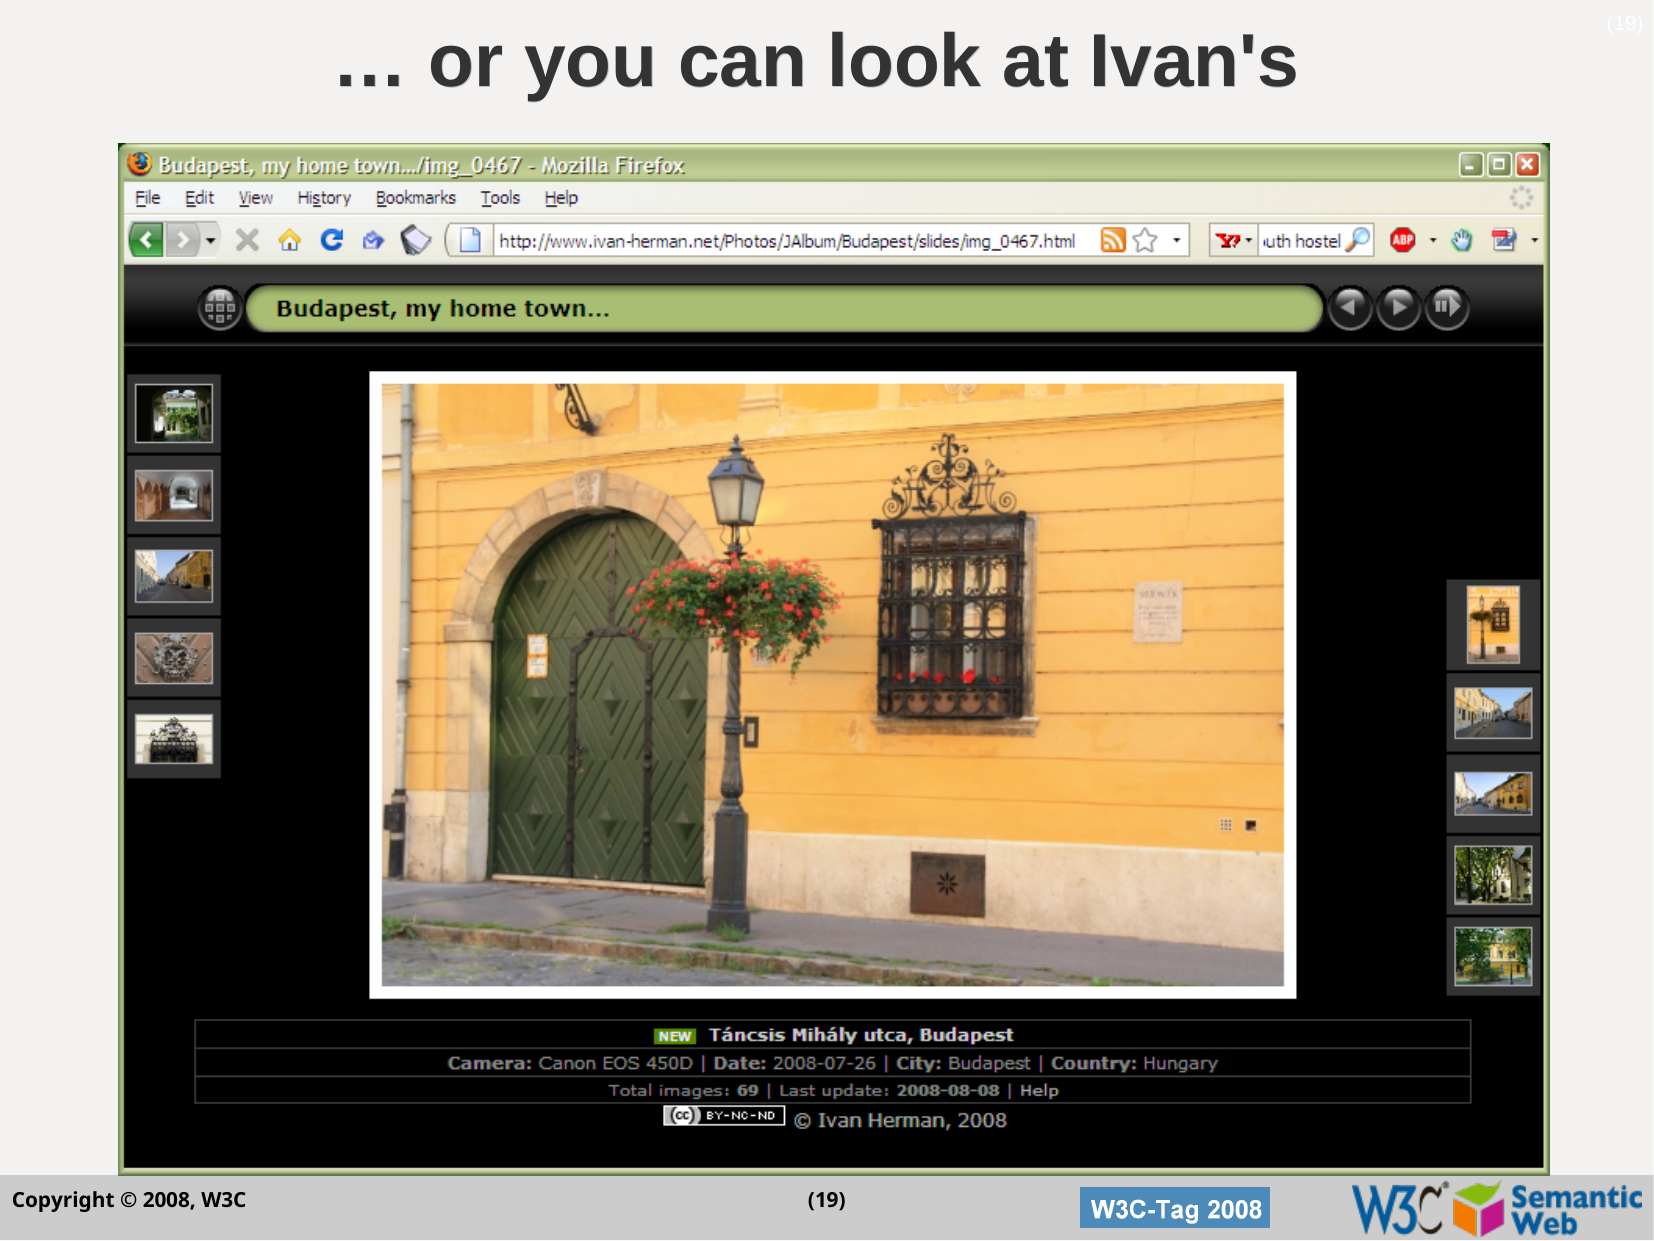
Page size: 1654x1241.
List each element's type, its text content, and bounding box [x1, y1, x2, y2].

picture [1080, 1187, 1270, 1228]
picture [118, 143, 1550, 1176]
picture [1352, 1178, 1642, 1237]
title … or you can look at Ivan's [0, 0, 1654, 119]
